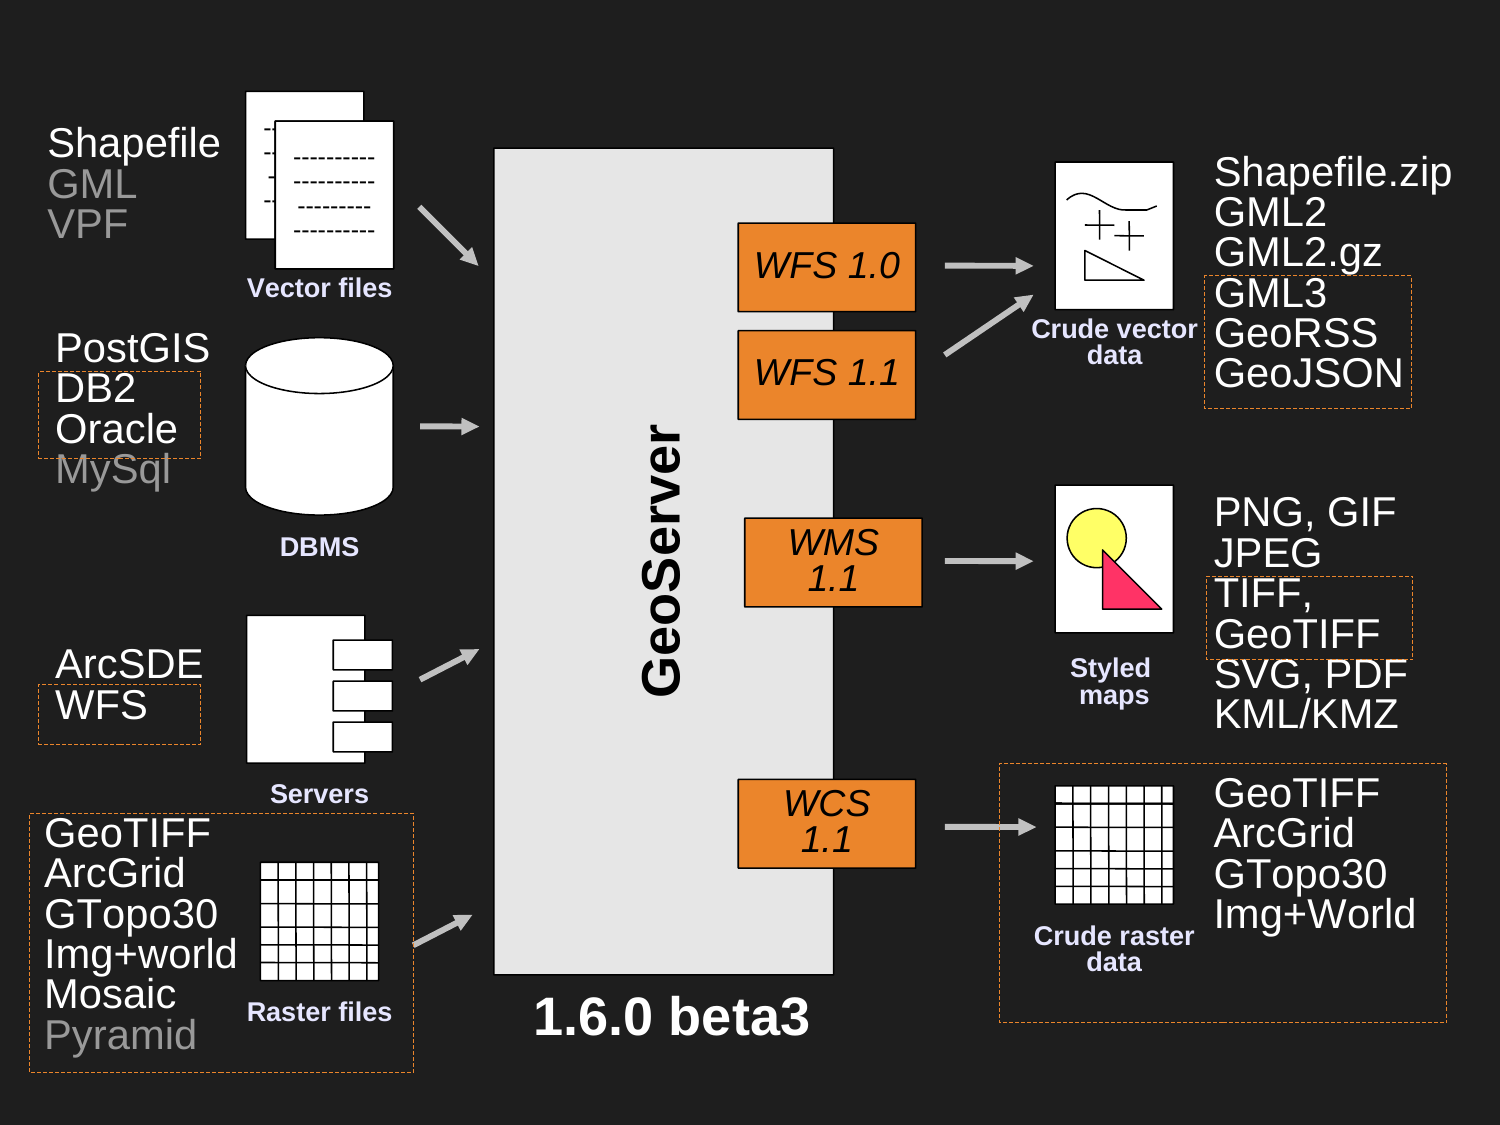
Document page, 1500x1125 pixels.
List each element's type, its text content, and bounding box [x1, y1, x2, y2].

text_box [1163, 805, 1174, 826]
text_box DBMS [264, 528, 375, 575]
text_box [1074, 805, 1089, 826]
text_box [315, 862, 330, 879]
text_box [1074, 785, 1089, 802]
text_box [1163, 852, 1174, 868]
text_box [280, 928, 295, 944]
text_box [1092, 870, 1108, 885]
text_box [368, 946, 379, 962]
text_box [1145, 888, 1161, 905]
text_box [1055, 888, 1072, 905]
text_box [1055, 828, 1072, 850]
text_box [1092, 805, 1107, 826]
text_box [350, 964, 366, 981]
text_box [1110, 852, 1125, 867]
text_box WCS 1.1 [738, 779, 916, 869]
text_box [1092, 829, 1107, 850]
text_box [1128, 805, 1143, 826]
text_box [297, 946, 312, 961]
text_box [1128, 852, 1143, 868]
text_box [1163, 785, 1174, 802]
text_box Styled maps [1055, 649, 1174, 725]
text_box [297, 905, 312, 926]
text_box Shapefile.zip GML2 GML2.gz GML3 GeoRSS GeoJSON [1198, 146, 1484, 469]
text_box [1163, 888, 1174, 905]
text_box [280, 905, 295, 926]
text_box Crude vector data [1016, 309, 1213, 385]
text_box [1128, 888, 1143, 905]
text_box [368, 862, 379, 879]
text_box [260, 946, 277, 961]
text_box [1055, 870, 1072, 885]
text_box PostGIS DB2 Oracle MySql [40, 322, 226, 515]
text_box GeoServer [493, 148, 834, 975]
text_box PNG, GIF JPEG TIFF, GeoTIFF SVG, PDF KML/KMZ [1198, 487, 1453, 680]
text_box [333, 881, 348, 903]
text_box [245, 337, 394, 516]
text_box Vector files [232, 268, 408, 315]
text_box [260, 964, 277, 981]
text_box [350, 946, 366, 961]
text_box [1145, 870, 1161, 885]
text_box [333, 929, 348, 944]
text_box [1163, 870, 1174, 885]
text_box Shapefile GML VPF [32, 118, 237, 267]
text_box [1128, 870, 1143, 885]
text_box [368, 905, 379, 926]
text_box [1110, 870, 1125, 885]
text_box [1055, 852, 1072, 867]
text_box WFS 1.1 [738, 330, 916, 420]
text_box [315, 905, 330, 926]
text_box [333, 946, 348, 961]
text_box [1110, 785, 1125, 802]
text_box [368, 881, 379, 903]
text_box [1145, 805, 1161, 826]
text_box [1092, 785, 1107, 802]
text_box [260, 928, 277, 944]
text_box [1055, 785, 1072, 802]
text_box [333, 862, 348, 879]
text_box [350, 905, 366, 926]
text_box [1110, 805, 1125, 826]
text_box Crude raster data [1019, 916, 1210, 992]
text_box [315, 946, 330, 961]
text_box [1145, 829, 1161, 850]
text_box GeoTIFF ArcGrid GTopo30 Img+World [1198, 767, 1433, 960]
text_box WFS 1.0 [738, 223, 916, 312]
text_box [1074, 852, 1090, 867]
text_box [280, 964, 295, 981]
text_box [1145, 852, 1161, 868]
text_box ArcSDE WFS [40, 639, 219, 745]
text_box [279, 881, 295, 902]
text_box [350, 862, 365, 879]
text_box [1055, 805, 1072, 826]
text_box [1074, 829, 1089, 850]
text_box [1055, 161, 1174, 309]
text_box Raster files [232, 992, 408, 1039]
text_box ---------- ---------- --------- ---------- [275, 121, 394, 268]
text_box [260, 905, 277, 926]
text_box [368, 964, 379, 981]
text_box [1128, 829, 1143, 850]
text_box [1110, 829, 1125, 850]
text_box [1055, 485, 1174, 633]
text_box [333, 964, 348, 981]
text_box [1092, 888, 1108, 905]
text_box [315, 881, 330, 903]
text_box Servers [255, 774, 384, 821]
text_box [350, 929, 366, 944]
text_box WMS 1.1 [744, 518, 923, 607]
text_box ---------- ---------- --------- ---------- [245, 91, 364, 240]
text_box [1074, 888, 1090, 905]
text_box [297, 862, 312, 879]
text_box [368, 929, 379, 944]
text_box [279, 862, 295, 879]
text_box [1128, 785, 1143, 802]
text_box GeoTIFF ArcGrid GTopo30 Img+world Mosaic Pyramid [29, 807, 254, 1087]
text_box [297, 964, 313, 981]
text_box [1092, 852, 1108, 867]
text_box [297, 928, 312, 944]
text_box [333, 905, 348, 926]
text_box [315, 964, 330, 981]
text_box [1110, 888, 1125, 905]
text_box [1145, 785, 1160, 802]
text_box 1.6.0 beta3 [516, 986, 827, 1064]
text_box [297, 881, 312, 902]
text_box [315, 928, 330, 944]
text_box [350, 881, 365, 903]
text_box [246, 615, 393, 764]
text_box [1163, 829, 1174, 850]
text_box [1074, 870, 1090, 885]
text_box [280, 946, 295, 961]
text_box [260, 881, 277, 902]
text_box [260, 862, 277, 879]
